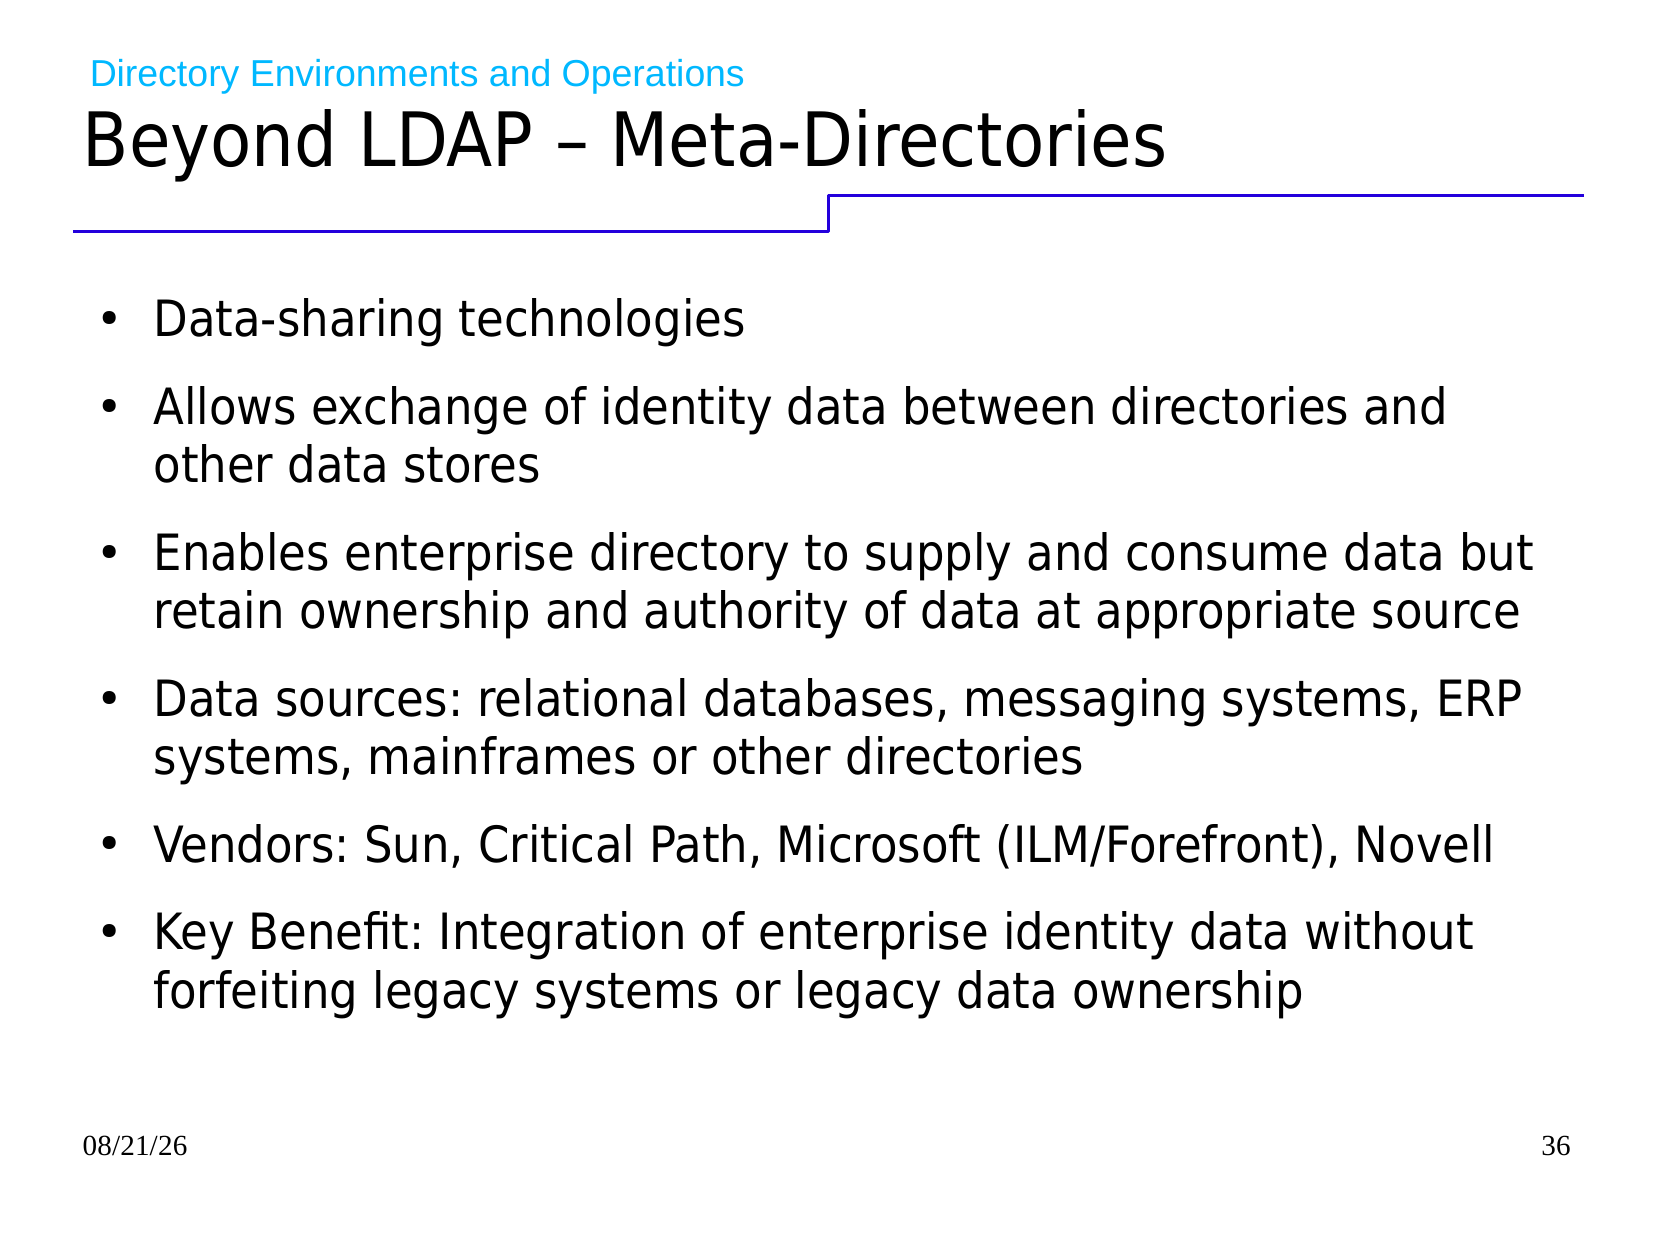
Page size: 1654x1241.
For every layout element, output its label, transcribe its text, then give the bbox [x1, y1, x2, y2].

list Data-sharing technologies Allows exchange of identity data between directories and other data stores Enables enterprise directory to supply and consume data but retain ownership and authority of data at appropriate source Data sources: relational databases, messaging systems, ERP systems, mainframes or other directories Vendors: Sun, Critical Path, Microsoft (ILM/Forefront), Novell Key Benefit: Integration of enterprise identity data without forfeiting legacy systems or legacy data ownership [82, 290, 1571, 1109]
text_box Directory Environments and Operations [75, 45, 781, 103]
title Beyond LDAP – Meta-Directories [82, 49, 1571, 232]
